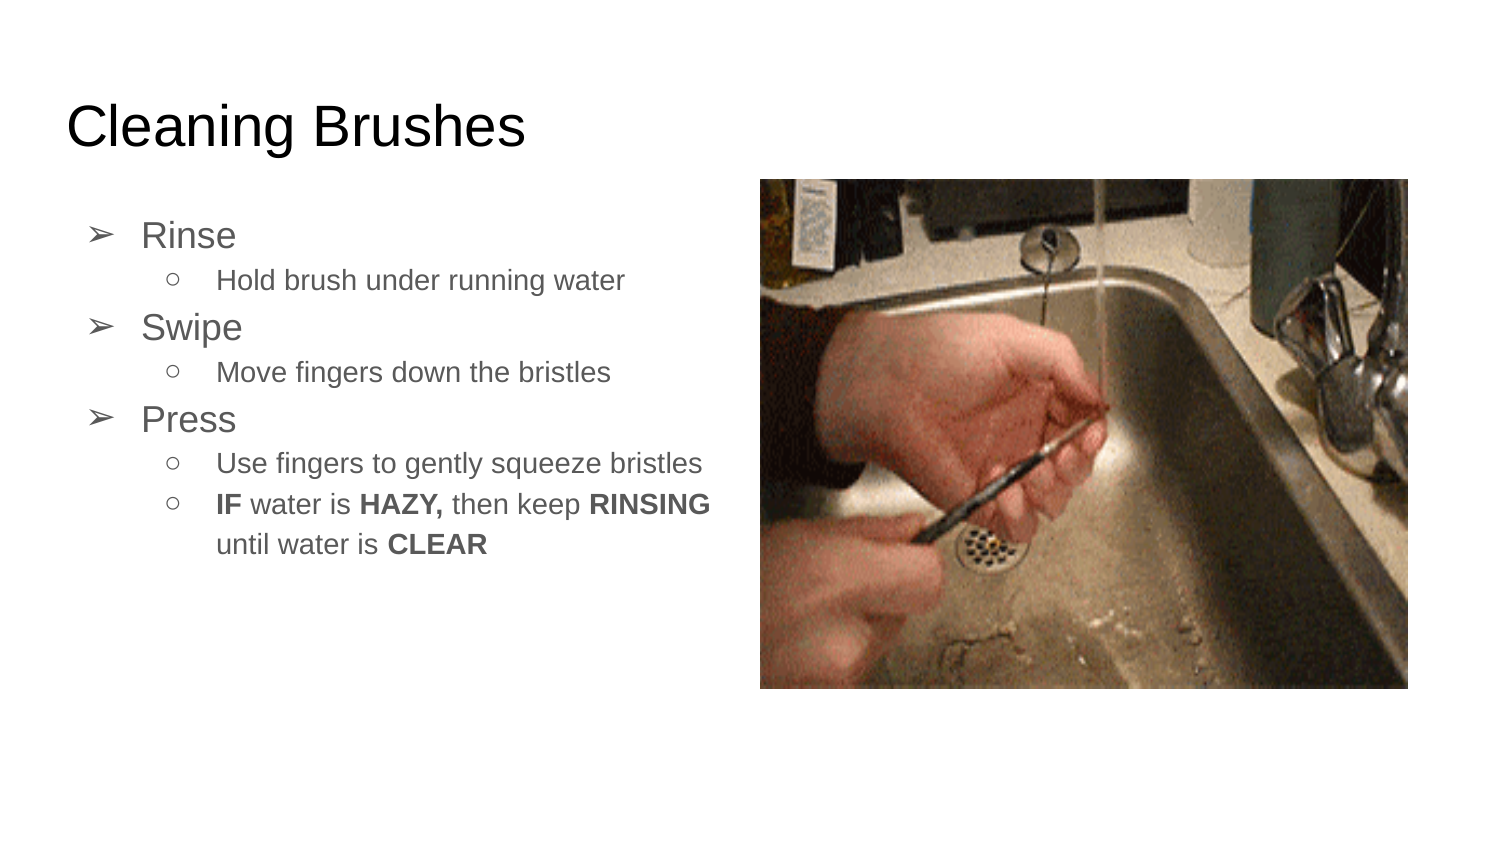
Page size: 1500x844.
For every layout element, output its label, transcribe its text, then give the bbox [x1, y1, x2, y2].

list Rinse Hold brush under running water Swipe Move fingers down the bristles Press Use fingers to gently squeeze bristles IF water is HAZY, then keep RINSING until water is CLEAR [51, 189, 750, 750]
picture [760, 179, 1408, 689]
title Cleaning Brushes [51, 72, 1449, 167]
